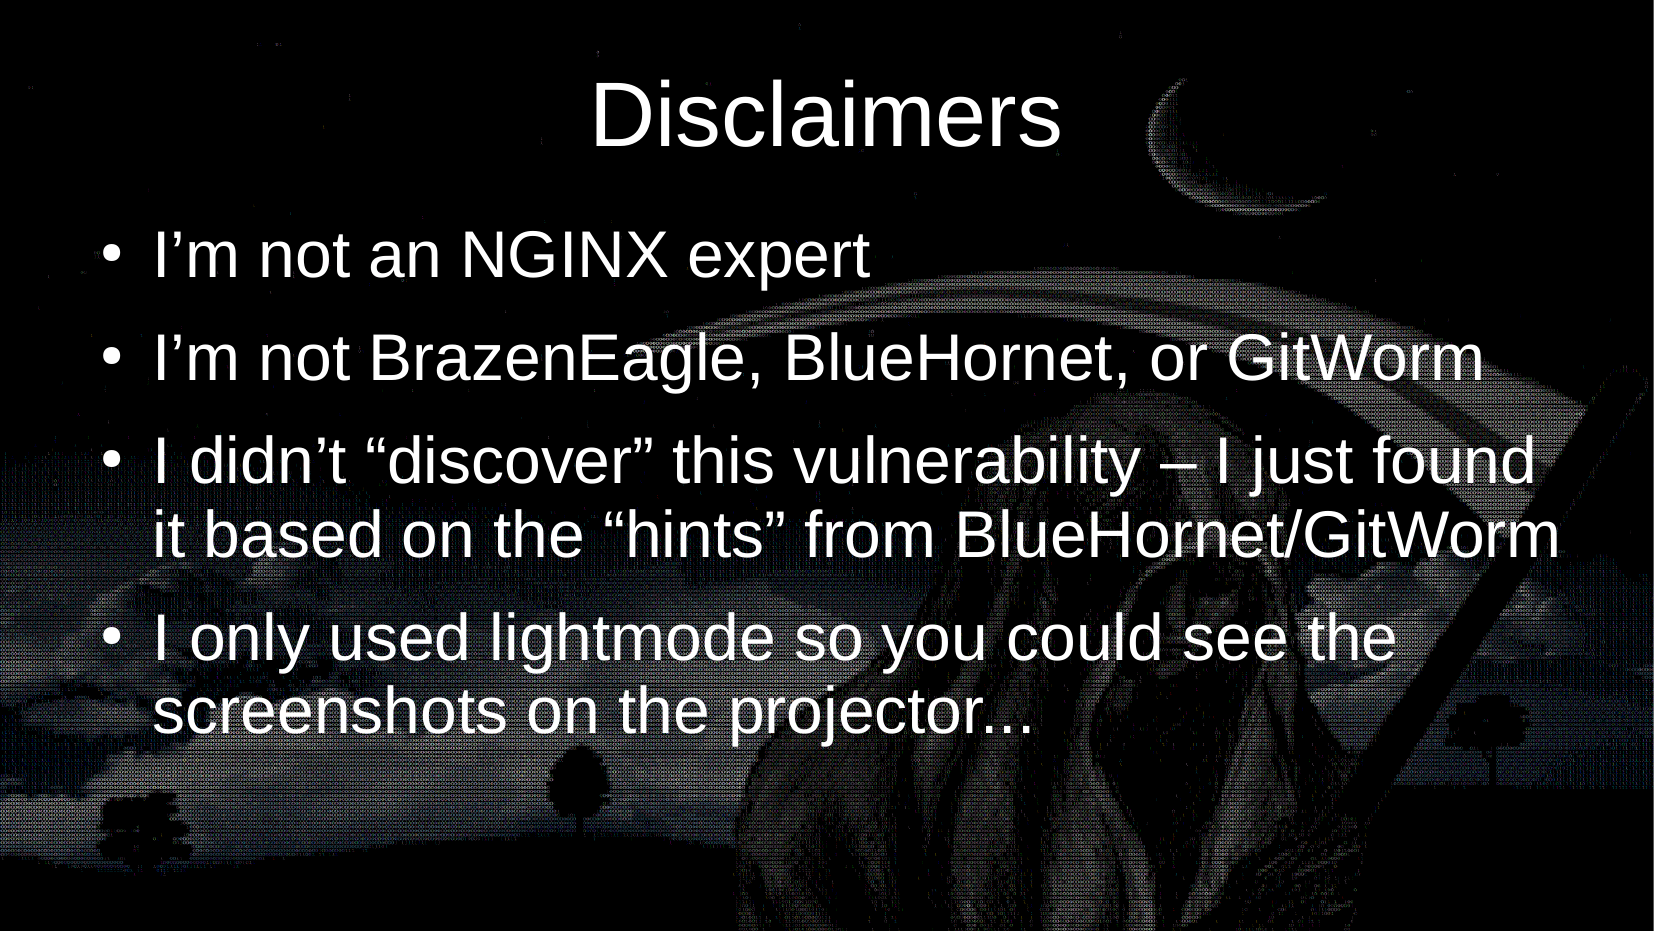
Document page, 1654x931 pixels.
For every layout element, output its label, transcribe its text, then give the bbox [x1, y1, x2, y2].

picture [0, 0, 1654, 931]
title Disclaimers [82, 37, 1571, 193]
list I’m not an NGINX expert I’m not BrazenEagle, BlueHornet, or GitWorm I didn’t “discover” this vulnerability – I just found it based on the “hints” from BlueHornet/GitWorm I only used lightmode so you could see the screenshots on the projector... [82, 217, 1571, 758]
